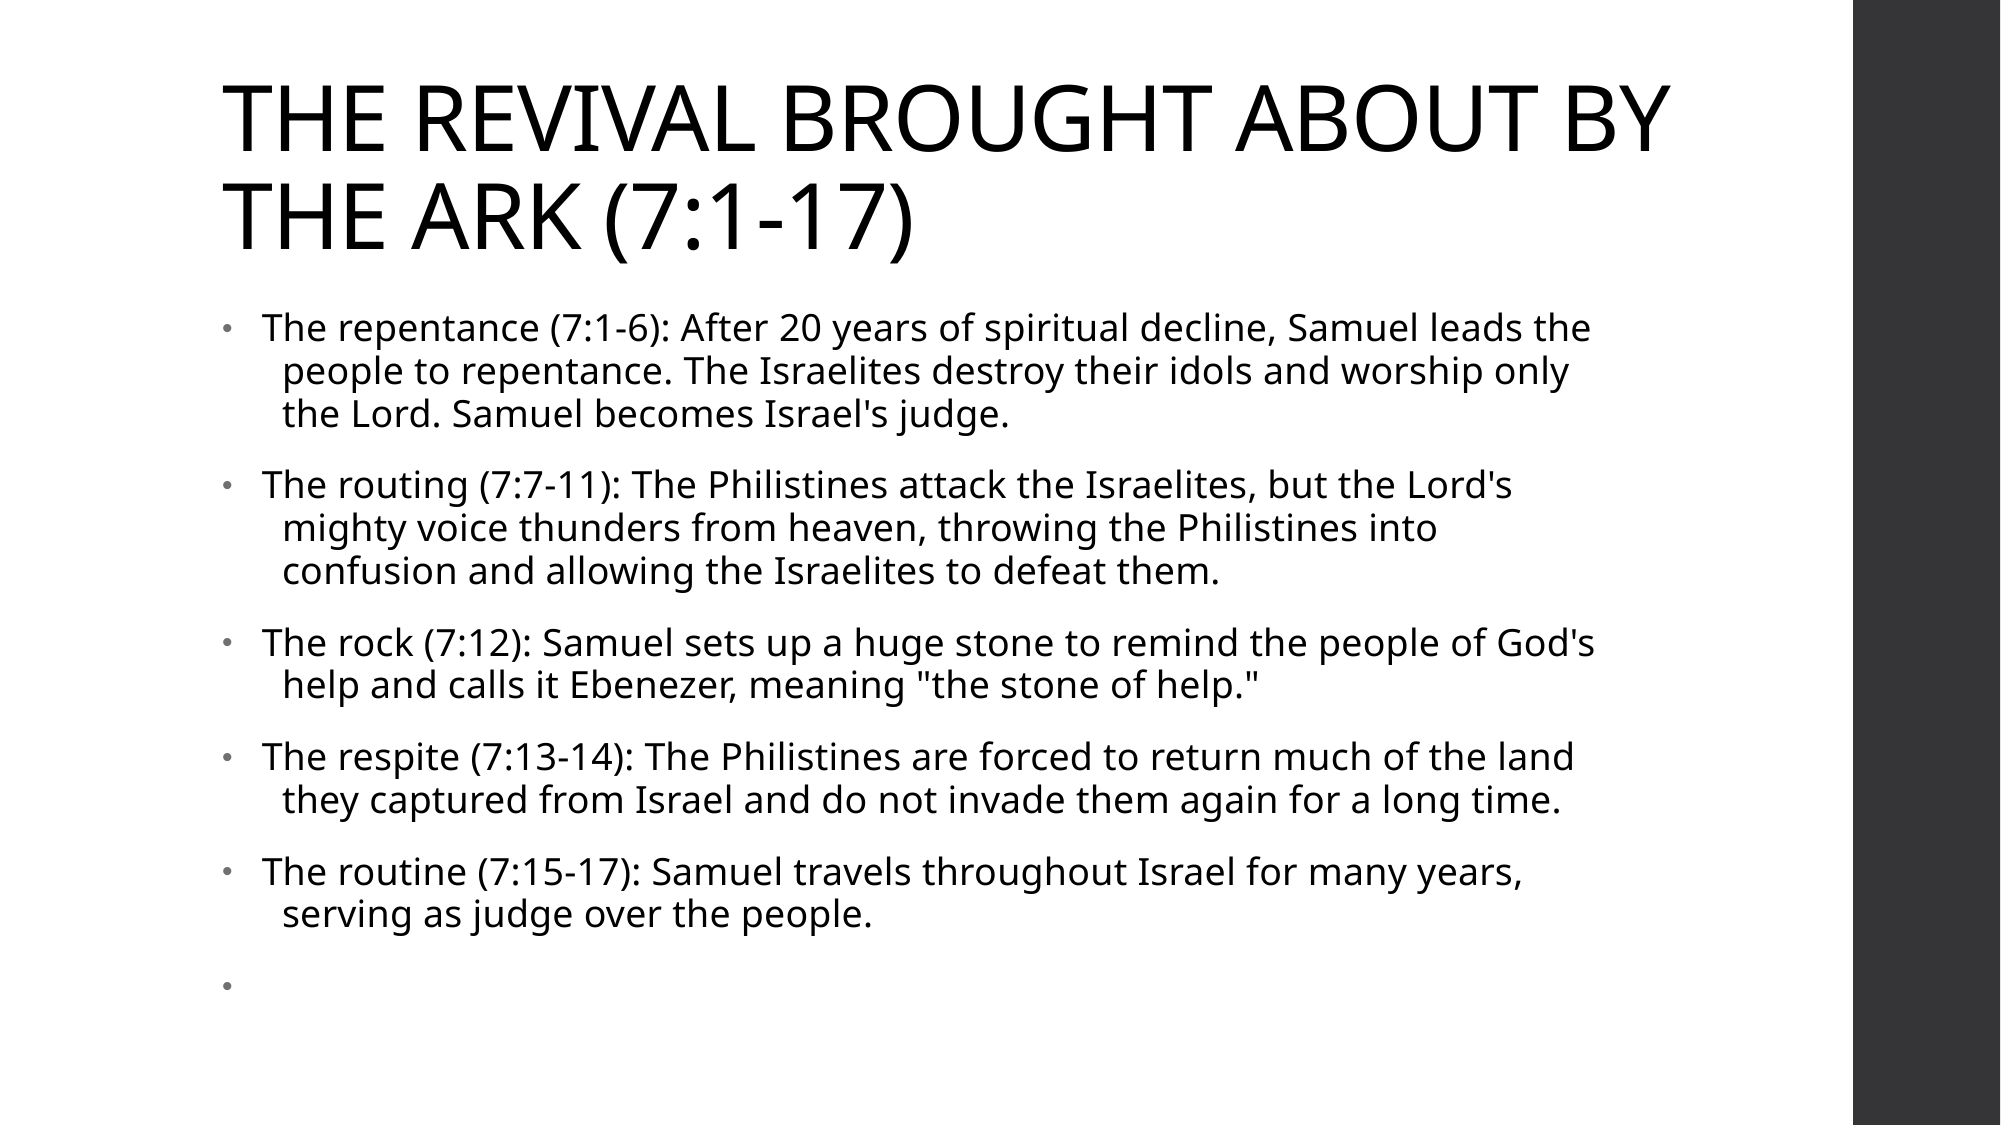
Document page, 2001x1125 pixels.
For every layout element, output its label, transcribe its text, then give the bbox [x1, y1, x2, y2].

title THE REVIVAL BROUGHT ABOUT BY THE ARK (7:1-17) [206, 60, 1797, 278]
list The repentance (7:1-6): After 20 years of spiritual decline, Samuel leads the people to repentance. The Israelites destroy their idols and worship only the Lord. Samuel becomes Israel's judge. The routing (7:7-11): The Philistines attack the Israelites, but the Lord's mighty voice thunders from heaven, throwing the Philistines into confusion and allowing the Israelites to defeat them. The rock (7:12): Samuel sets up a huge stone to remind the people of God's help and calls it Ebenezer, meaning "the stone of help." The respite (7:13-14): The Philistines are forced to return much of the land they captured from Israel and do not invade them again for a long time. The routine (7:15-17): Samuel travels throughout Israel for many years, serving as judge over the people. [206, 299, 1617, 1014]
